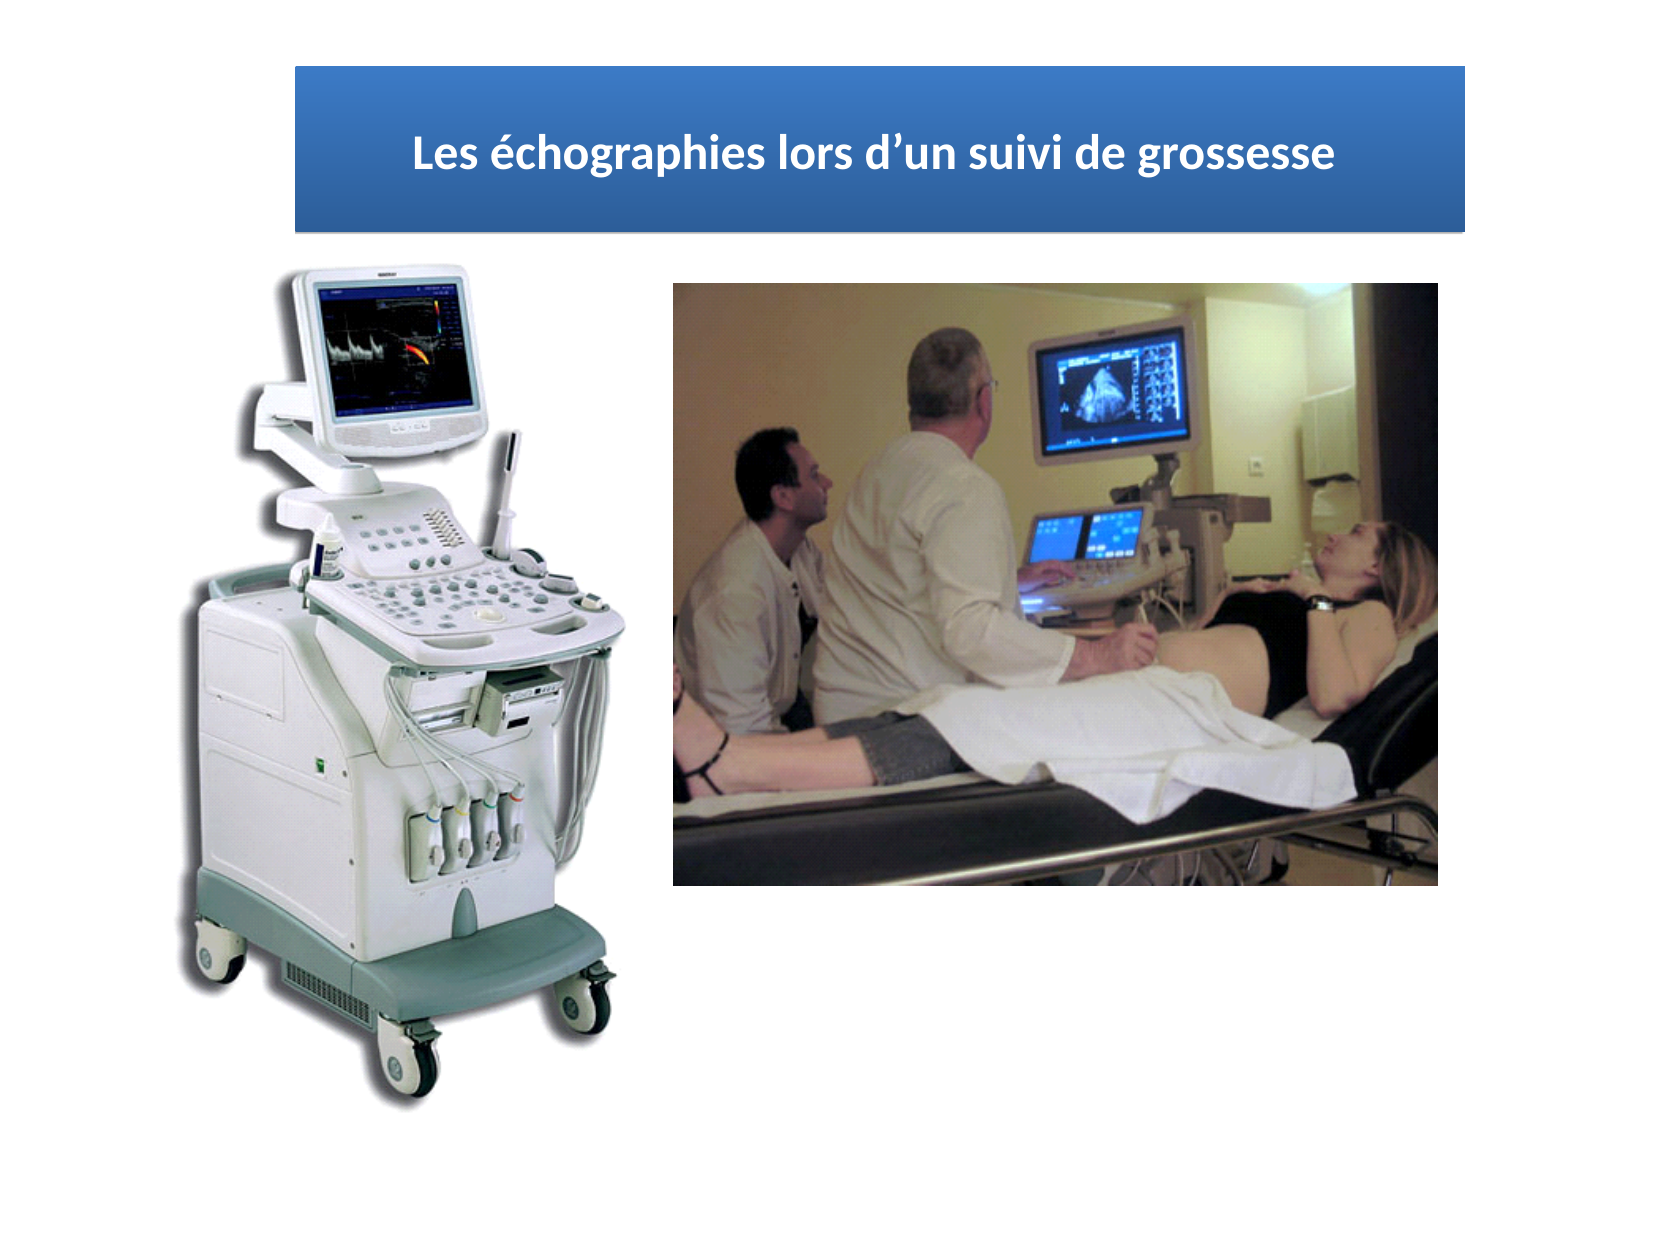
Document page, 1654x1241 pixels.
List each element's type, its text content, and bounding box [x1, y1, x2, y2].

picture [171, 236, 645, 1123]
picture [673, 283, 1438, 886]
text_box Les échographies lors d’un suivi de grossesse [295, 66, 1465, 232]
